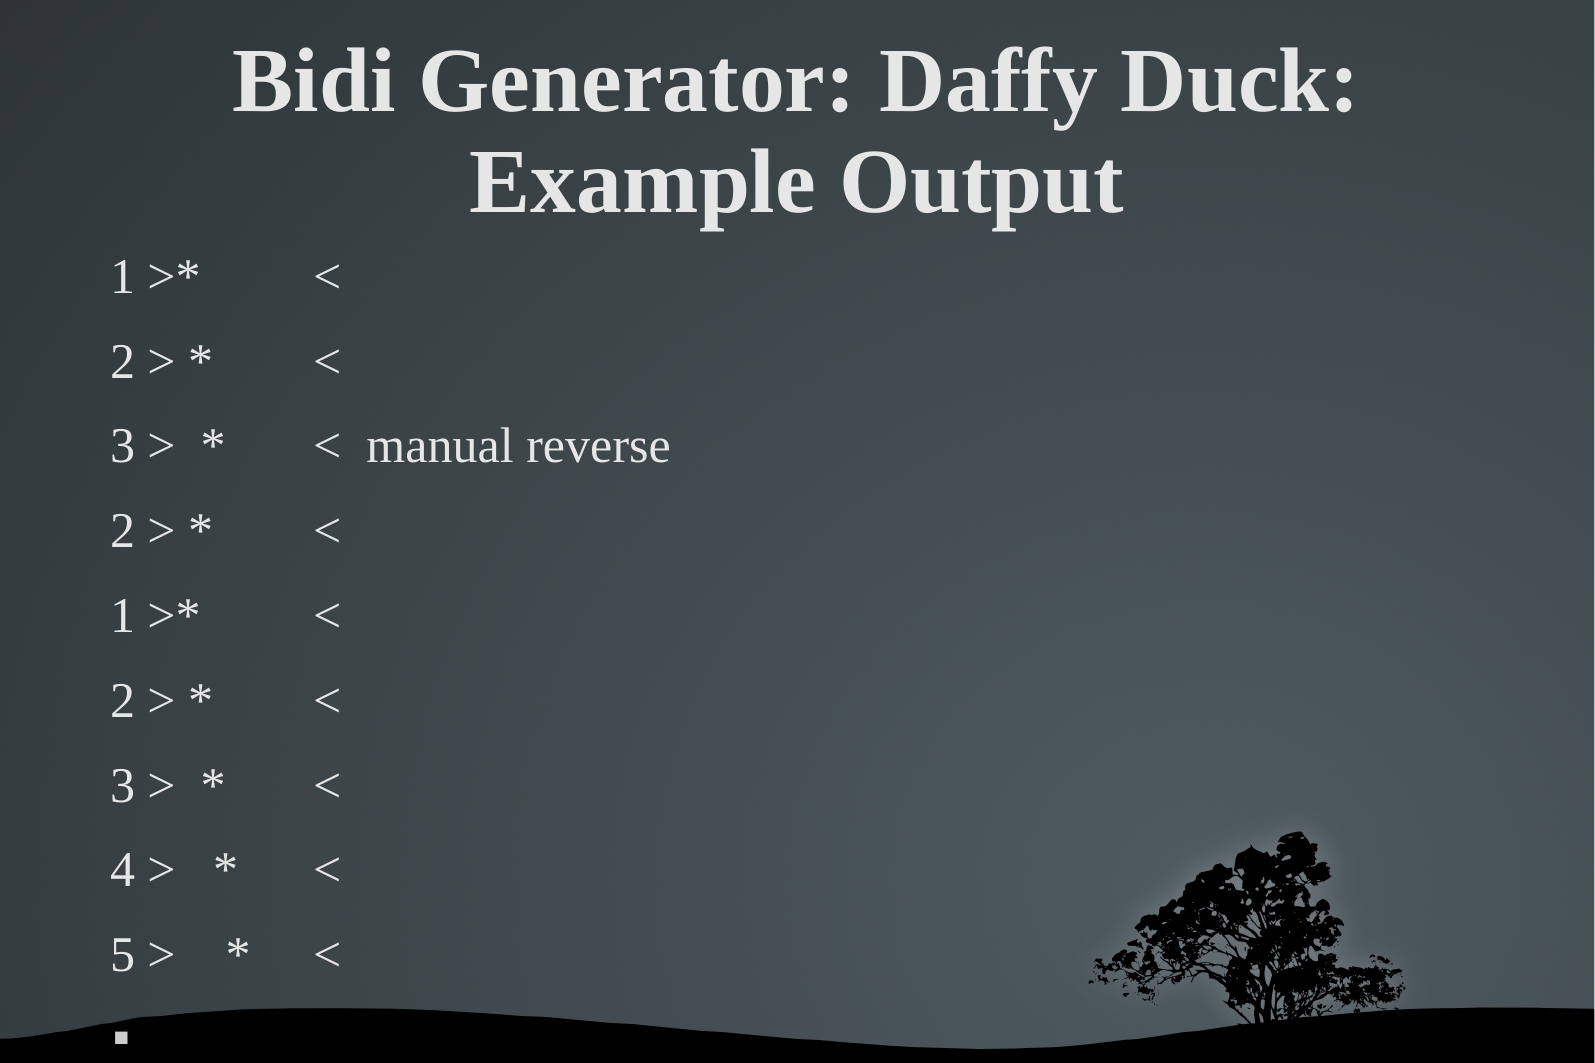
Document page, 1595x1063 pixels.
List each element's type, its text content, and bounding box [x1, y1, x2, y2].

picture [0, 0, 1595, 1063]
title Bidi Generator: Daffy Duck: Example Output [79, 11, 1515, 248]
list 1 >* < 2 > * < 3 > * < manual reverse 2 > * < 1 >* < 2 > * < 3 > * < 4 > * < 5 > * < [79, 248, 1515, 1063]
